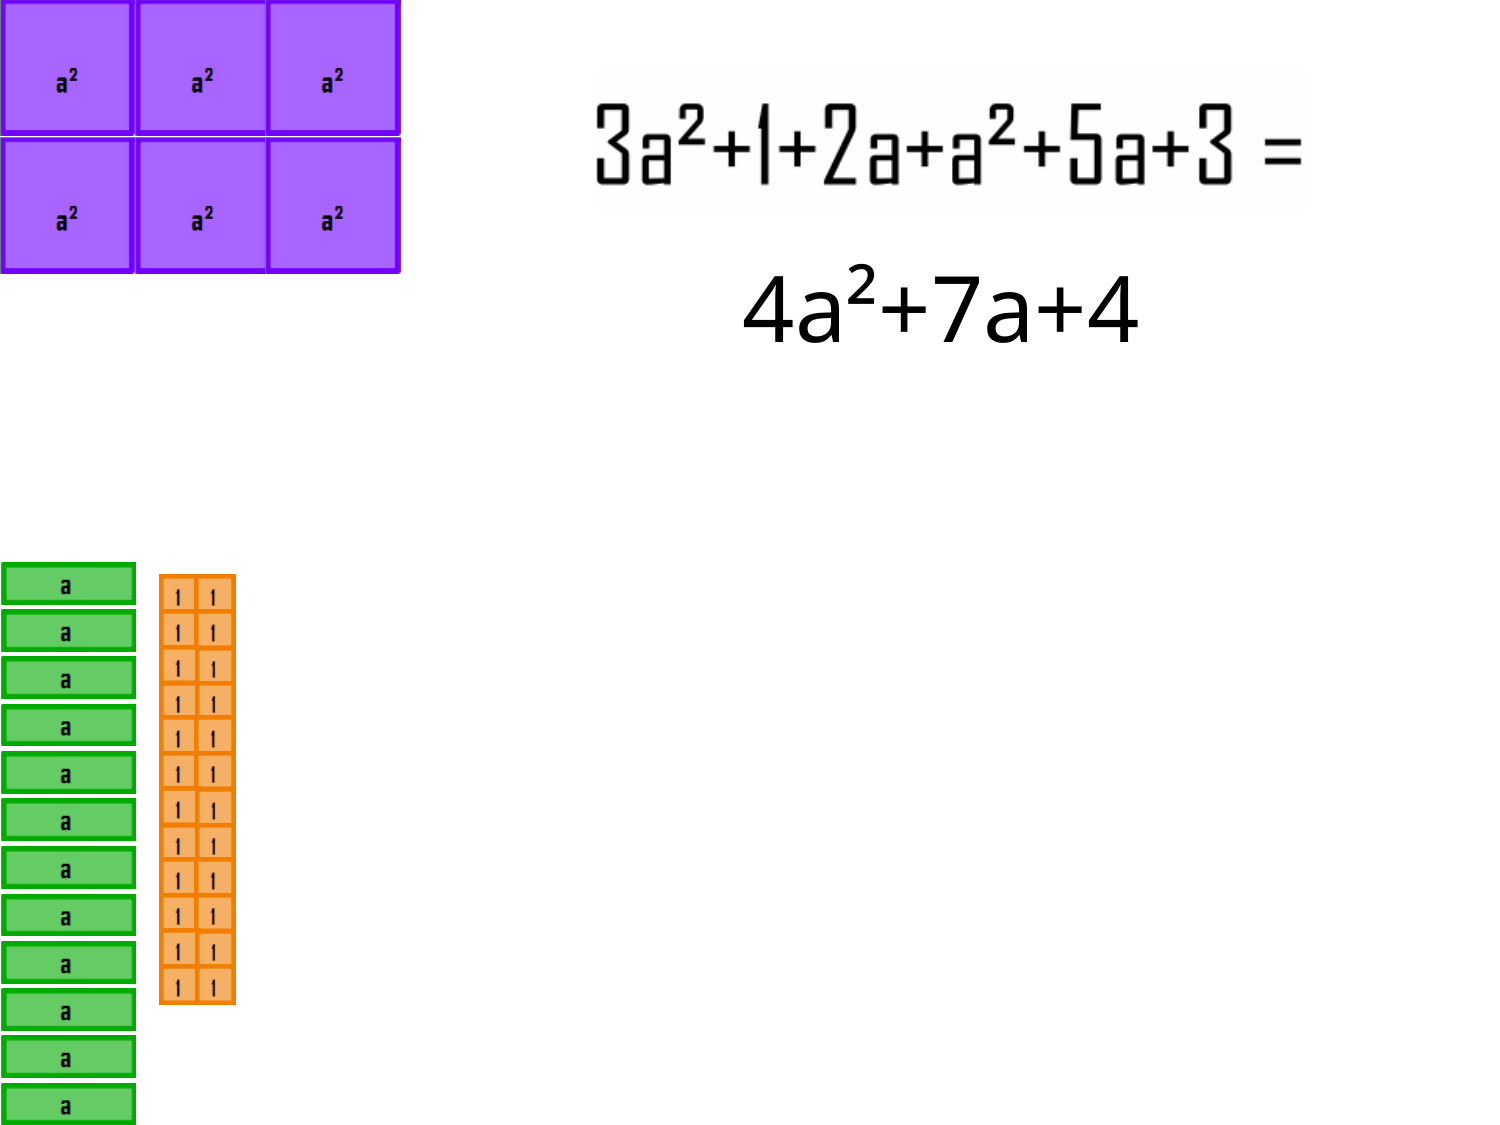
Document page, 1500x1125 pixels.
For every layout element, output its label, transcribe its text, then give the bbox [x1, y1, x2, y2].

picture [596, 66, 1306, 217]
picture [0, 798, 136, 841]
text_box 4a²+7a+4 [727, 243, 1156, 369]
picture [0, 656, 136, 699]
picture [159, 574, 236, 1005]
picture [0, 609, 136, 652]
picture [0, 846, 136, 889]
picture [0, 1035, 136, 1078]
picture [0, 137, 401, 274]
picture [0, 1083, 136, 1125]
picture [0, 751, 136, 794]
picture [0, 941, 136, 984]
picture [0, 704, 136, 747]
picture [0, 562, 136, 605]
picture [0, 0, 401, 136]
picture [0, 894, 136, 936]
picture [0, 988, 136, 1031]
